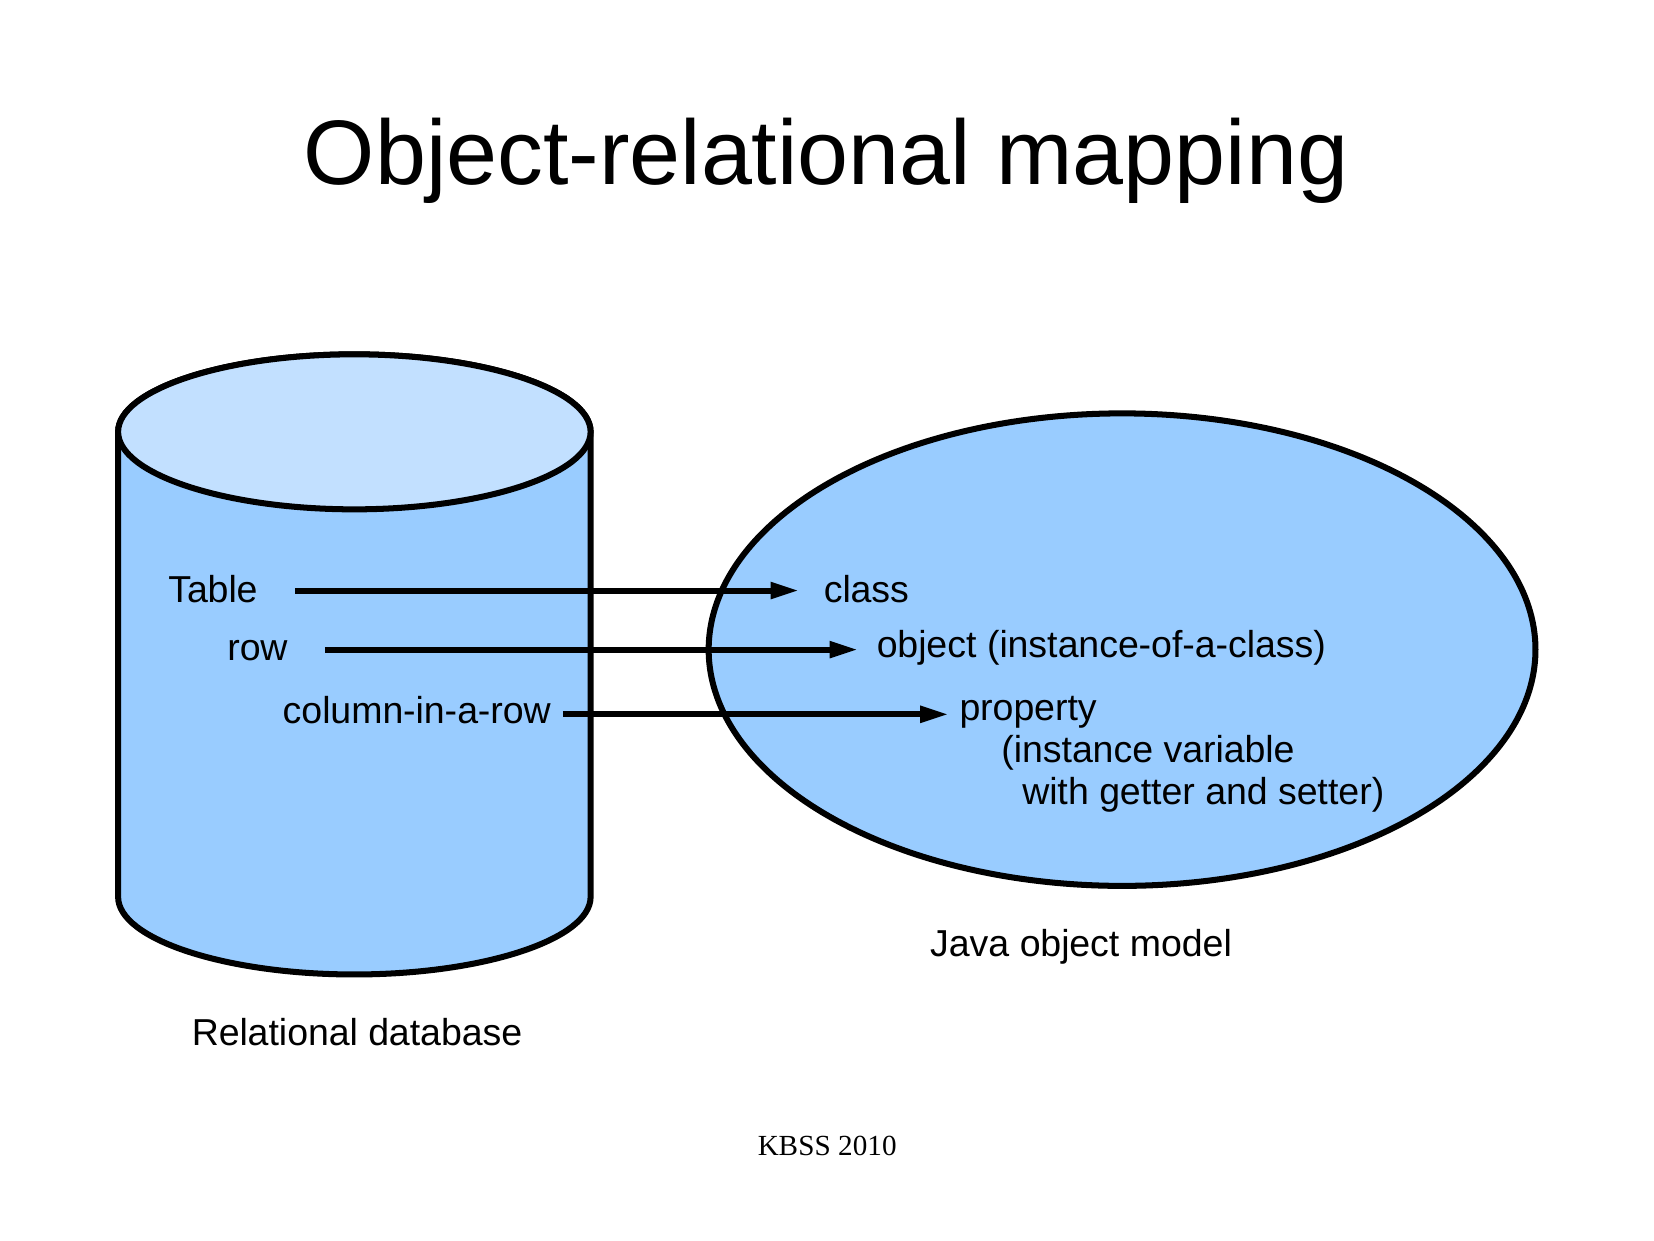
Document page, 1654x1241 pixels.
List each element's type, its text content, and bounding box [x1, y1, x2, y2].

text_box [708, 413, 1536, 886]
title Object-relational mapping [82, 56, 1571, 250]
text_box row [212, 618, 303, 676]
text_box Table [153, 561, 273, 618]
text_box property (instance variable with getter and setter) [944, 679, 1400, 820]
text_box class [809, 561, 925, 618]
text_box [118, 438, 591, 975]
text_box Relational database [177, 1003, 539, 1061]
text_box object (instance-of-a-class) [862, 616, 1343, 673]
text_box Java object model [915, 915, 1248, 973]
title Compound primary keys Embedded Id Class [118, 354, 591, 510]
text_box column-in-a-row [267, 682, 567, 740]
